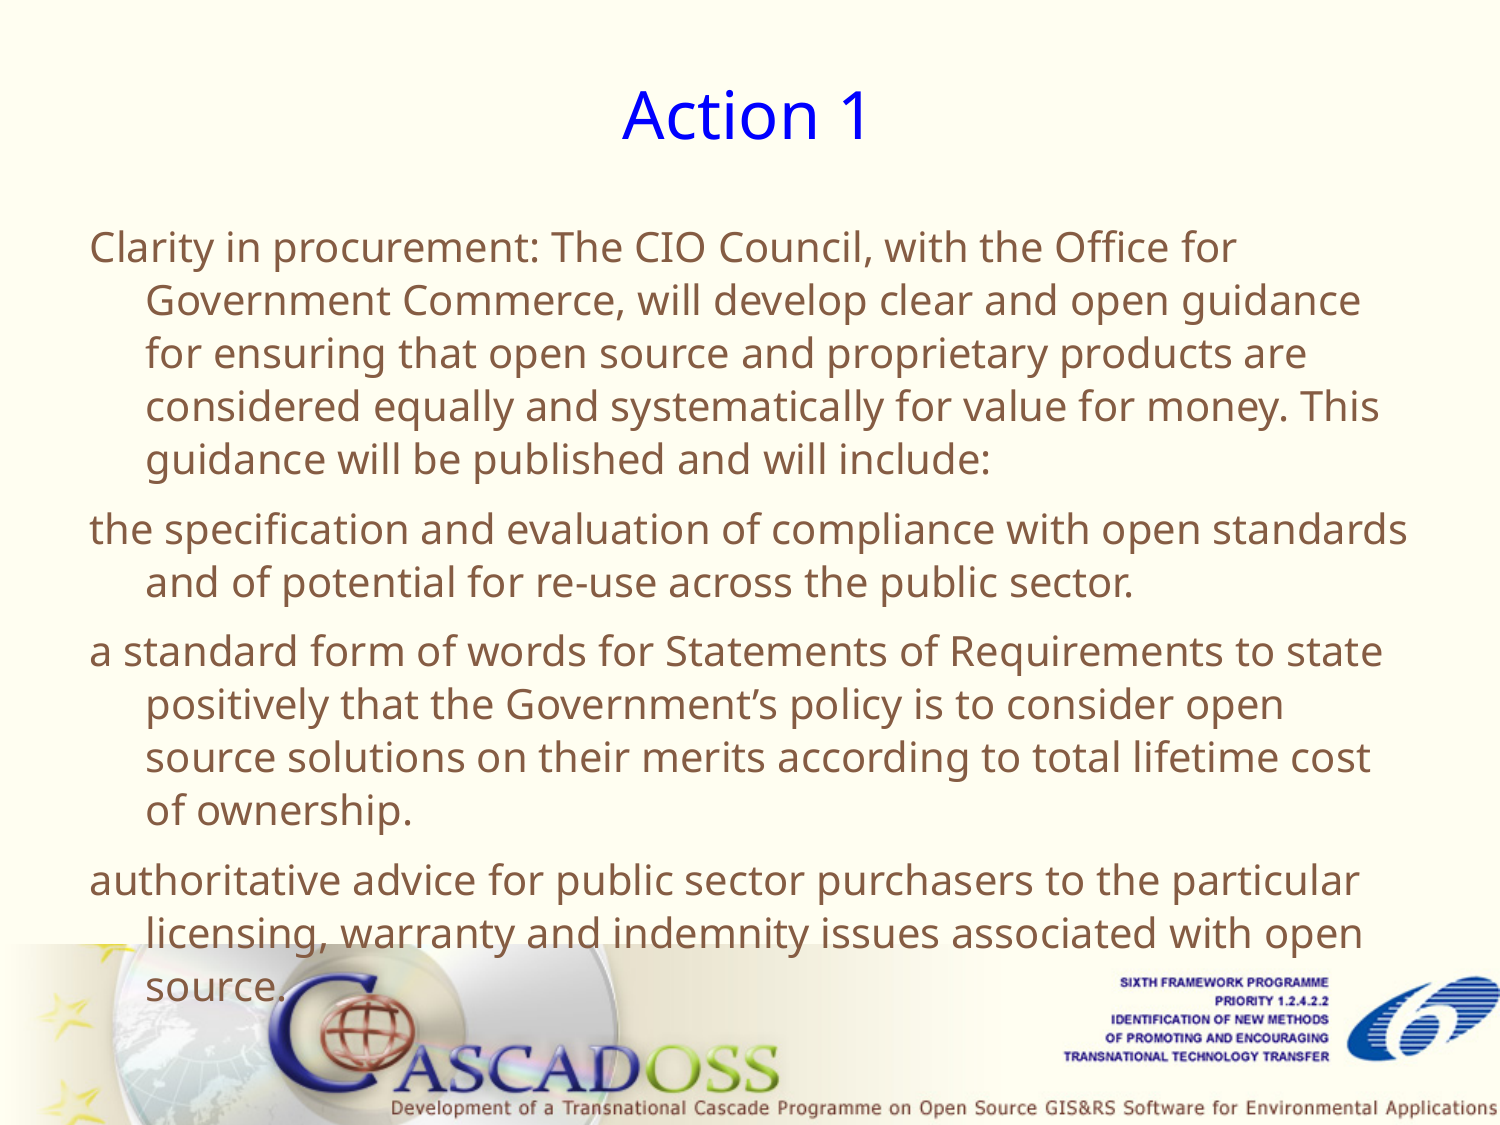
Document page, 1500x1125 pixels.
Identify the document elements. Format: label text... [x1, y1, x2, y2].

title Action 1 [74, 20, 1425, 208]
picture [0, 944, 1500, 1125]
list Clarity in procurement: The CIO Council, with the Office for Government Commerce, will develop clear and open guidance for ensuring that open source and proprietary products are considered equally and systematically for value for money. This guidance will be published and will include: the specification and evaluation of compliance with open standards and of potential for re-use across the public sector. a standard form of words for Statements of Requirements to state positively that the Government’s policy is to consider open source solutions on their merits according to total lifetime cost of ownership. authoritative advice for public sector purchasers to the particular licensing, warranty and indemnity issues associated with open source. [74, 208, 1425, 945]
